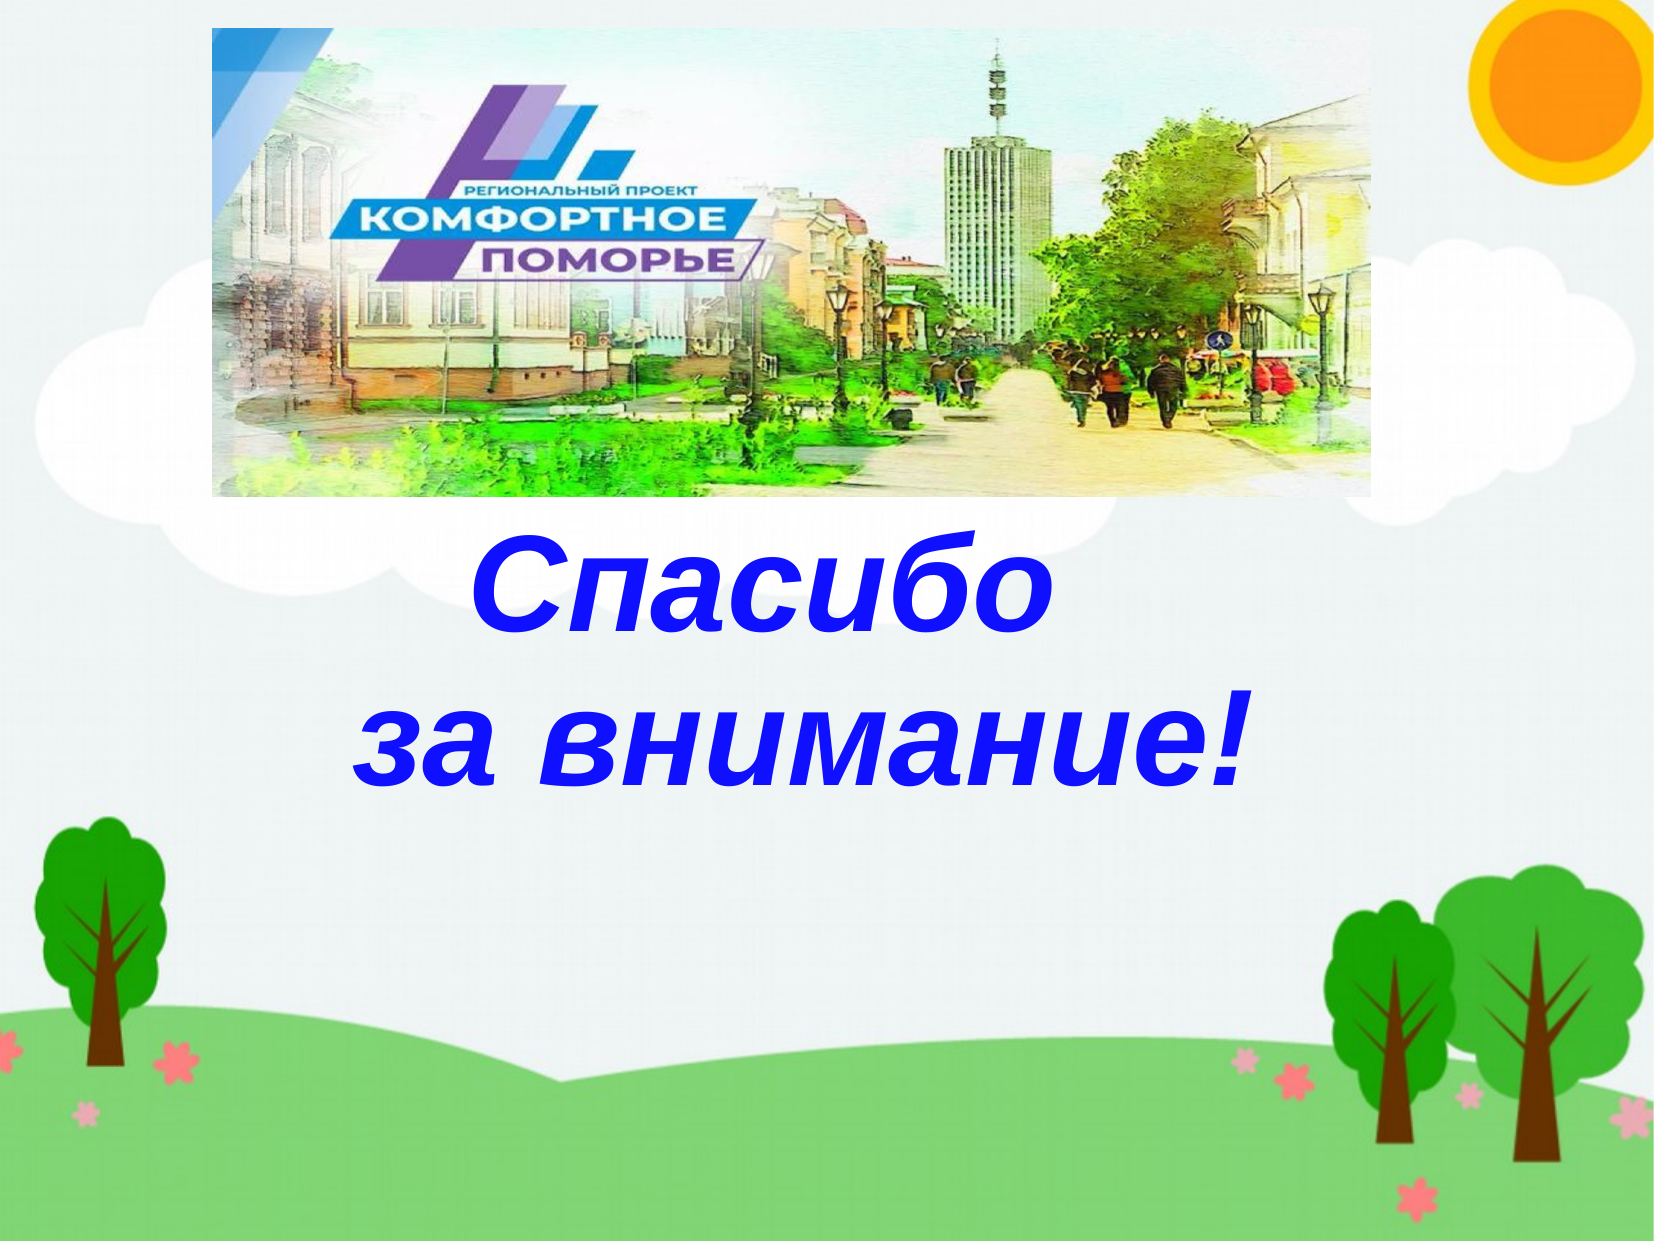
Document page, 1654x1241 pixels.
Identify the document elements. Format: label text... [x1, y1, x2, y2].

title Спасибо за внимание! [47, 45, 1512, 815]
picture [0, 0, 1654, 1241]
